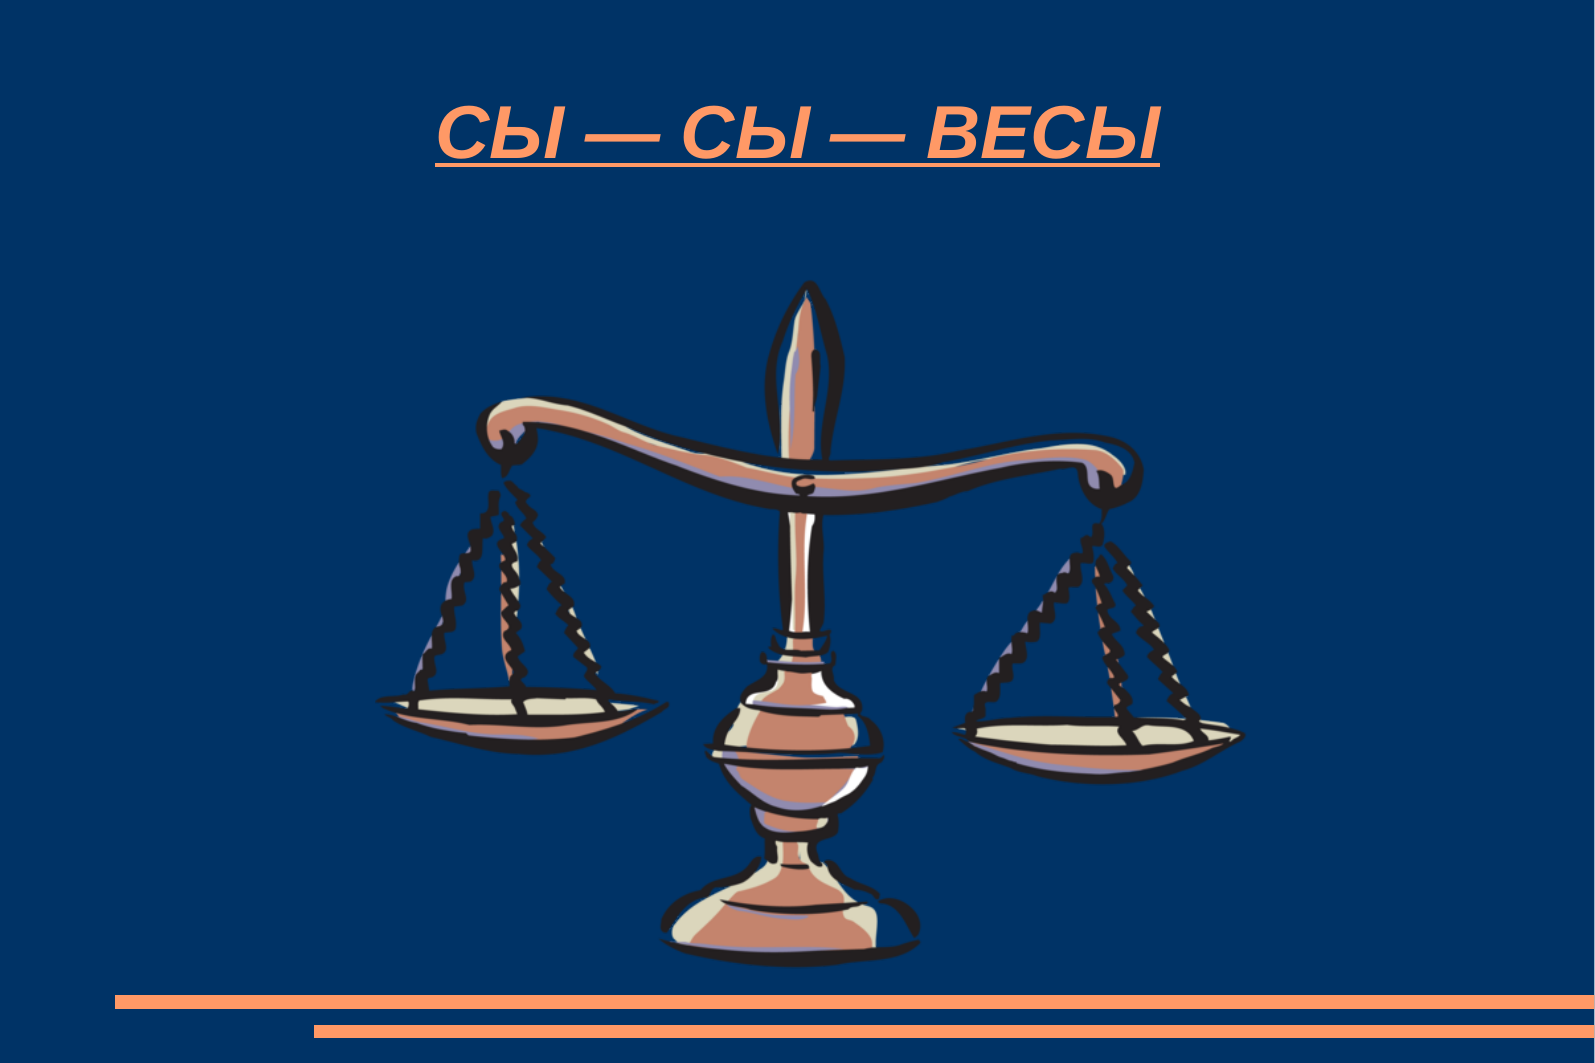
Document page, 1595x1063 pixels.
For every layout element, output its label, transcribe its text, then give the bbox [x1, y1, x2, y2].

title СЫ — СЫ — ВЕСЫ [117, 39, 1479, 218]
picture [375, 276, 1247, 971]
